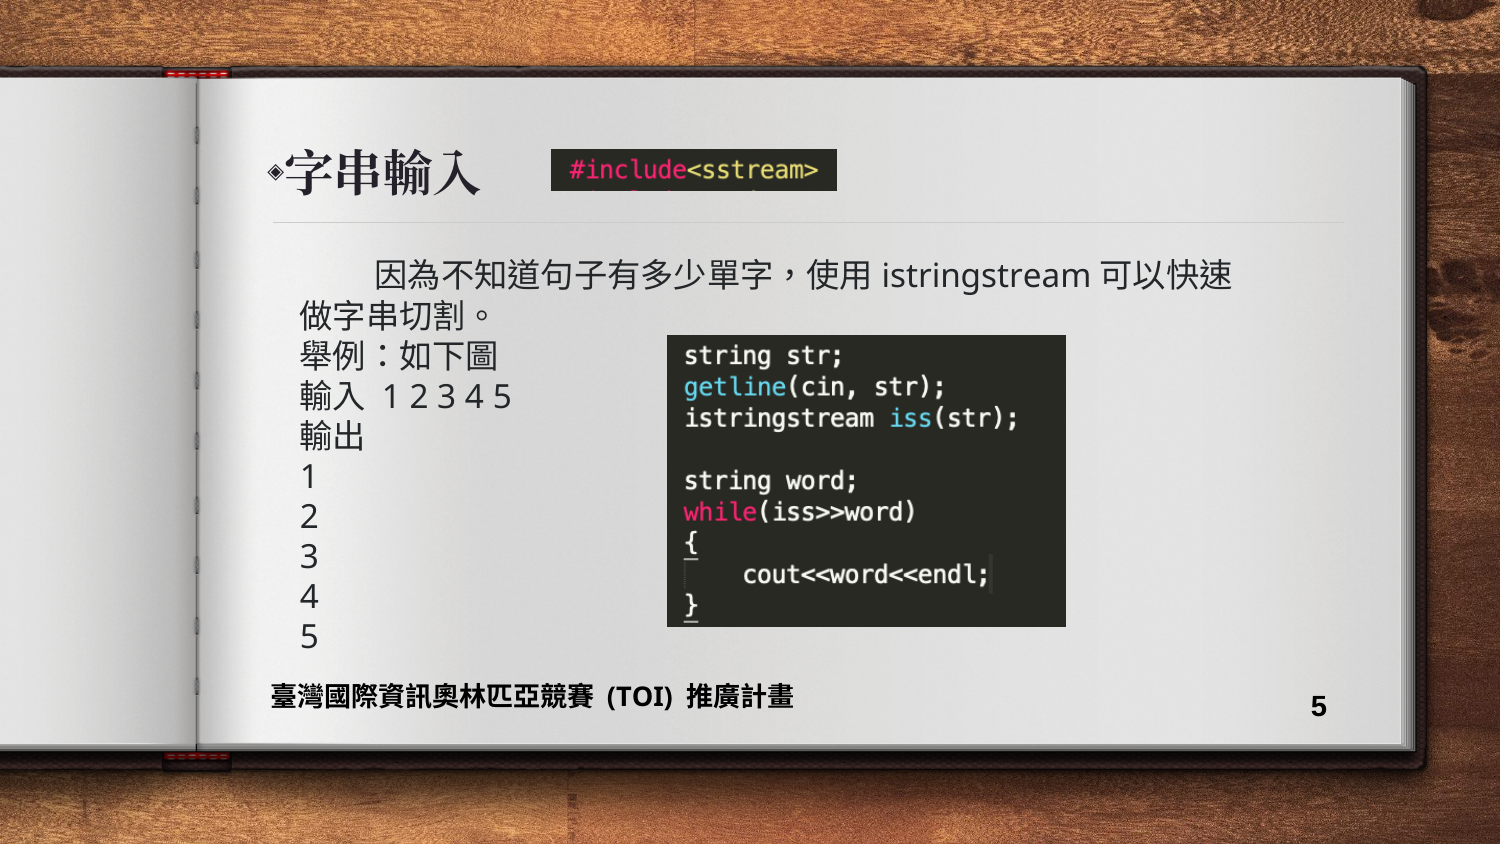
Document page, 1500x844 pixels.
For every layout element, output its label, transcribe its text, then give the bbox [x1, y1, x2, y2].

picture [667, 335, 1066, 628]
text_box 因為不知道句子有多少單字，使用istringstream可以快速做字串切割。 舉例：如下圖 輸入 1 2 3 4 5 輸出 1 2 3 4 5 [285, 243, 1275, 662]
list 字串輸入 [252, 126, 1194, 216]
picture [551, 149, 837, 192]
text_box [1295, 672, 1386, 737]
